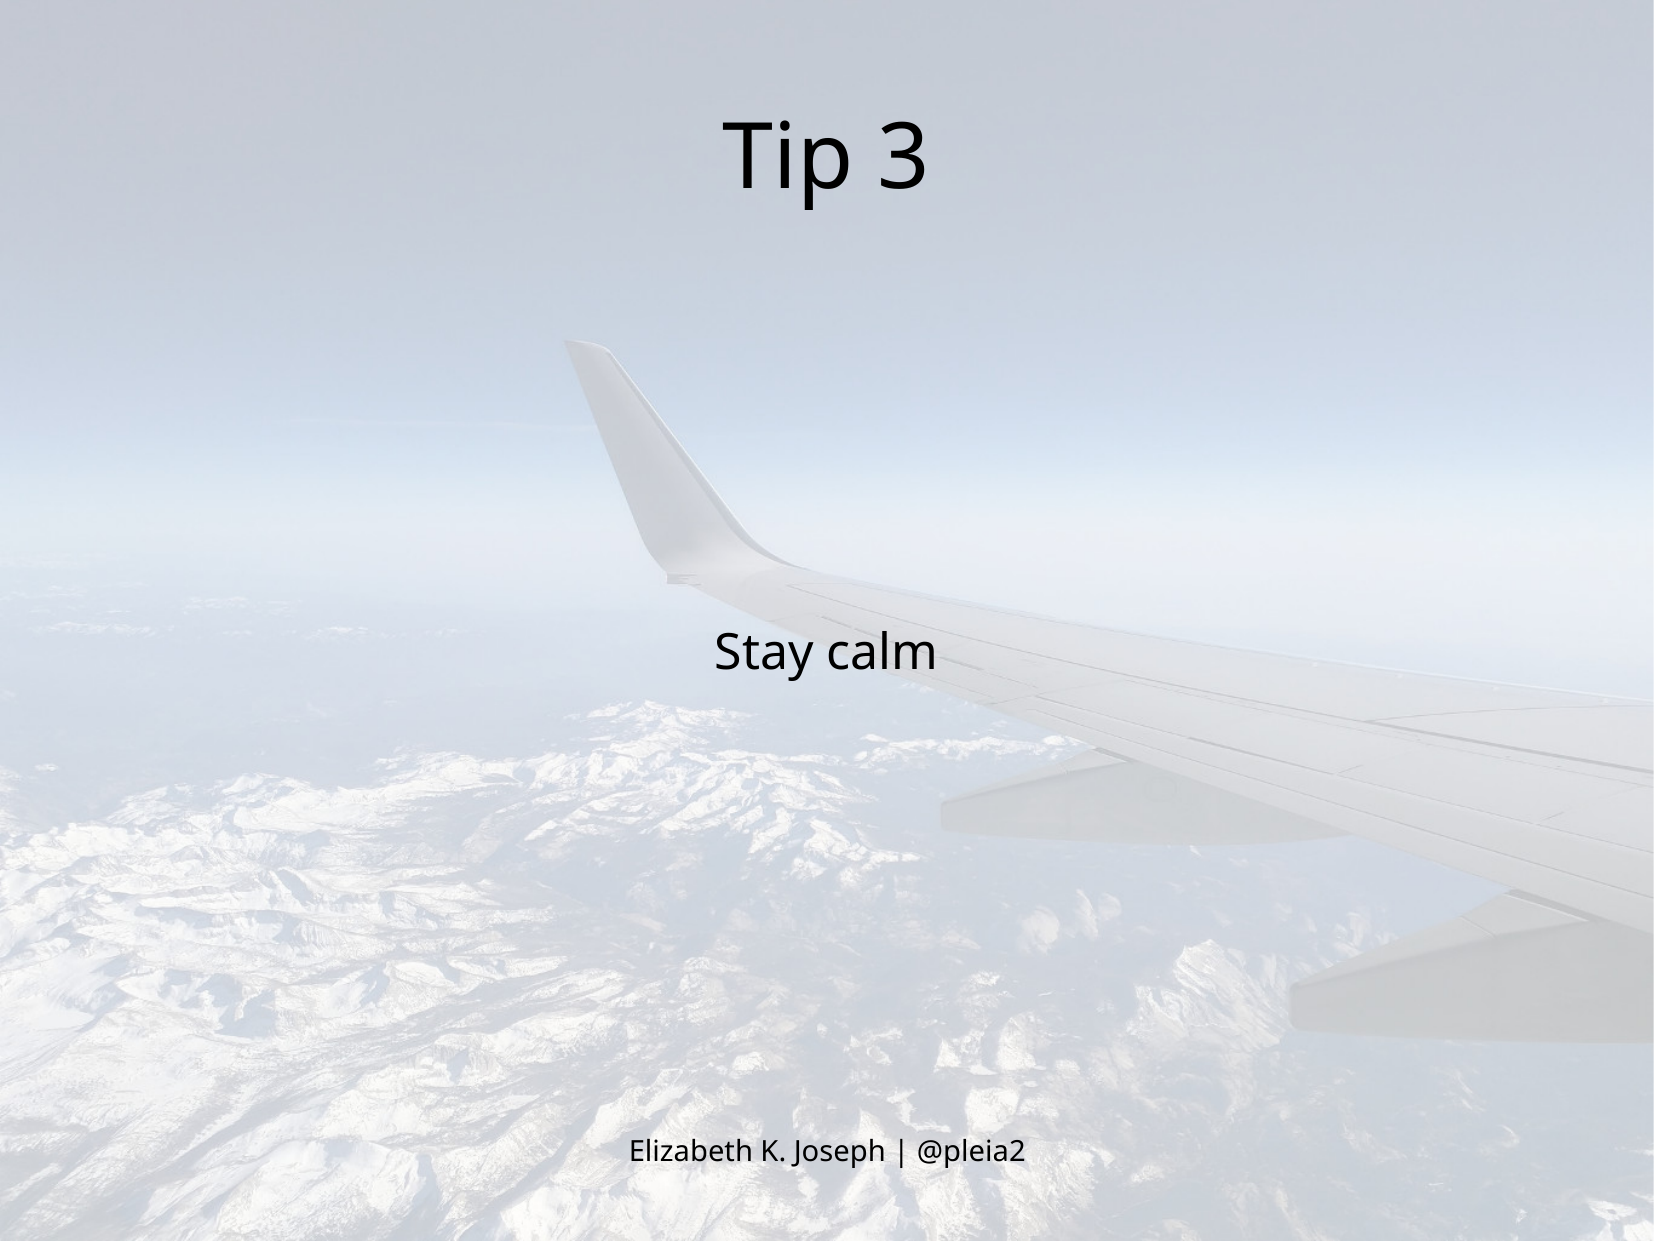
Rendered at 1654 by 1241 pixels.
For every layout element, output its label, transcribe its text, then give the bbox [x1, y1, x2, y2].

subtitle Stay calm [82, 290, 1571, 1010]
title Tip 3 [82, 49, 1571, 257]
picture [0, 0, 1654, 1241]
